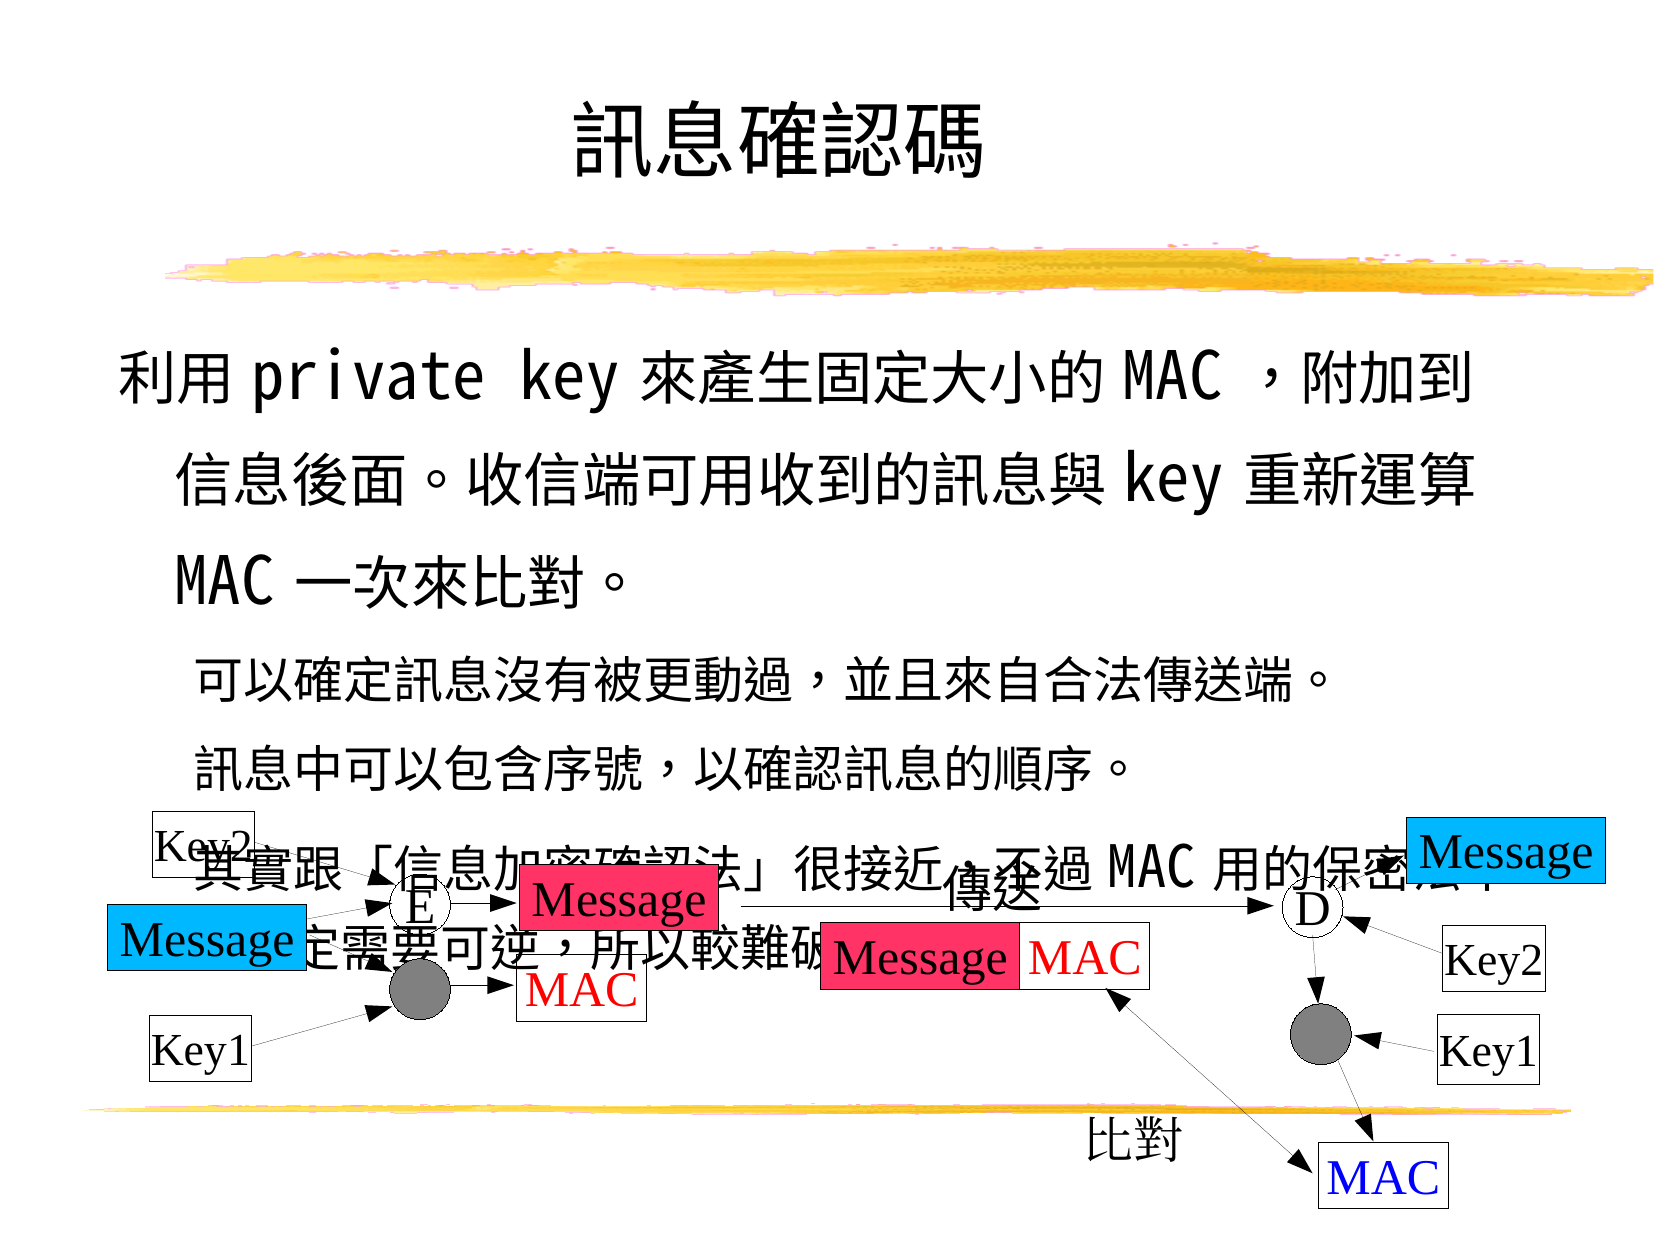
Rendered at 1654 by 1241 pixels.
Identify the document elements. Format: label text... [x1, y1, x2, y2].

text_box MAC [1318, 1142, 1449, 1209]
text_box Message [107, 904, 307, 971]
picture [1357, 1102, 1571, 1117]
text_box E [389, 874, 451, 935]
text_box Key2 [1442, 925, 1546, 992]
title 訊息確認碼 [76, 28, 1482, 235]
list 利用private key來產生固定大小的MAC，附加到信息後面。收信端可用收到的訊息與key重新運算MAC一次來比對。 可以確定訊息沒有被更動過，並且來自合法傳送端。 訊息中可以包含序號，以確認訊息的順序。 其實跟「信息加密確認法」很接近，不過MAC用的保密法不一定需要可逆，所以較難破解 [118, 315, 1524, 853]
text_box Message [1406, 817, 1606, 884]
text_box [1290, 1003, 1352, 1065]
text_box MAC [516, 954, 647, 1022]
text_box Key1 [149, 1015, 252, 1082]
text_box Message [519, 864, 719, 931]
text_box 比對 [1083, 1096, 1225, 1147]
picture [165, 237, 1654, 308]
text_box [389, 958, 451, 1020]
text_box MAC [1019, 922, 1150, 990]
text_box Message [820, 922, 1019, 990]
picture [1235, 1102, 1362, 1117]
text_box Key2 [152, 811, 255, 878]
text_box Key1 [1437, 1014, 1540, 1085]
text_box 傳送 [942, 844, 1047, 895]
picture [1225, 1102, 1248, 1117]
picture [82, 1102, 1083, 1117]
text_box D [1282, 876, 1344, 938]
